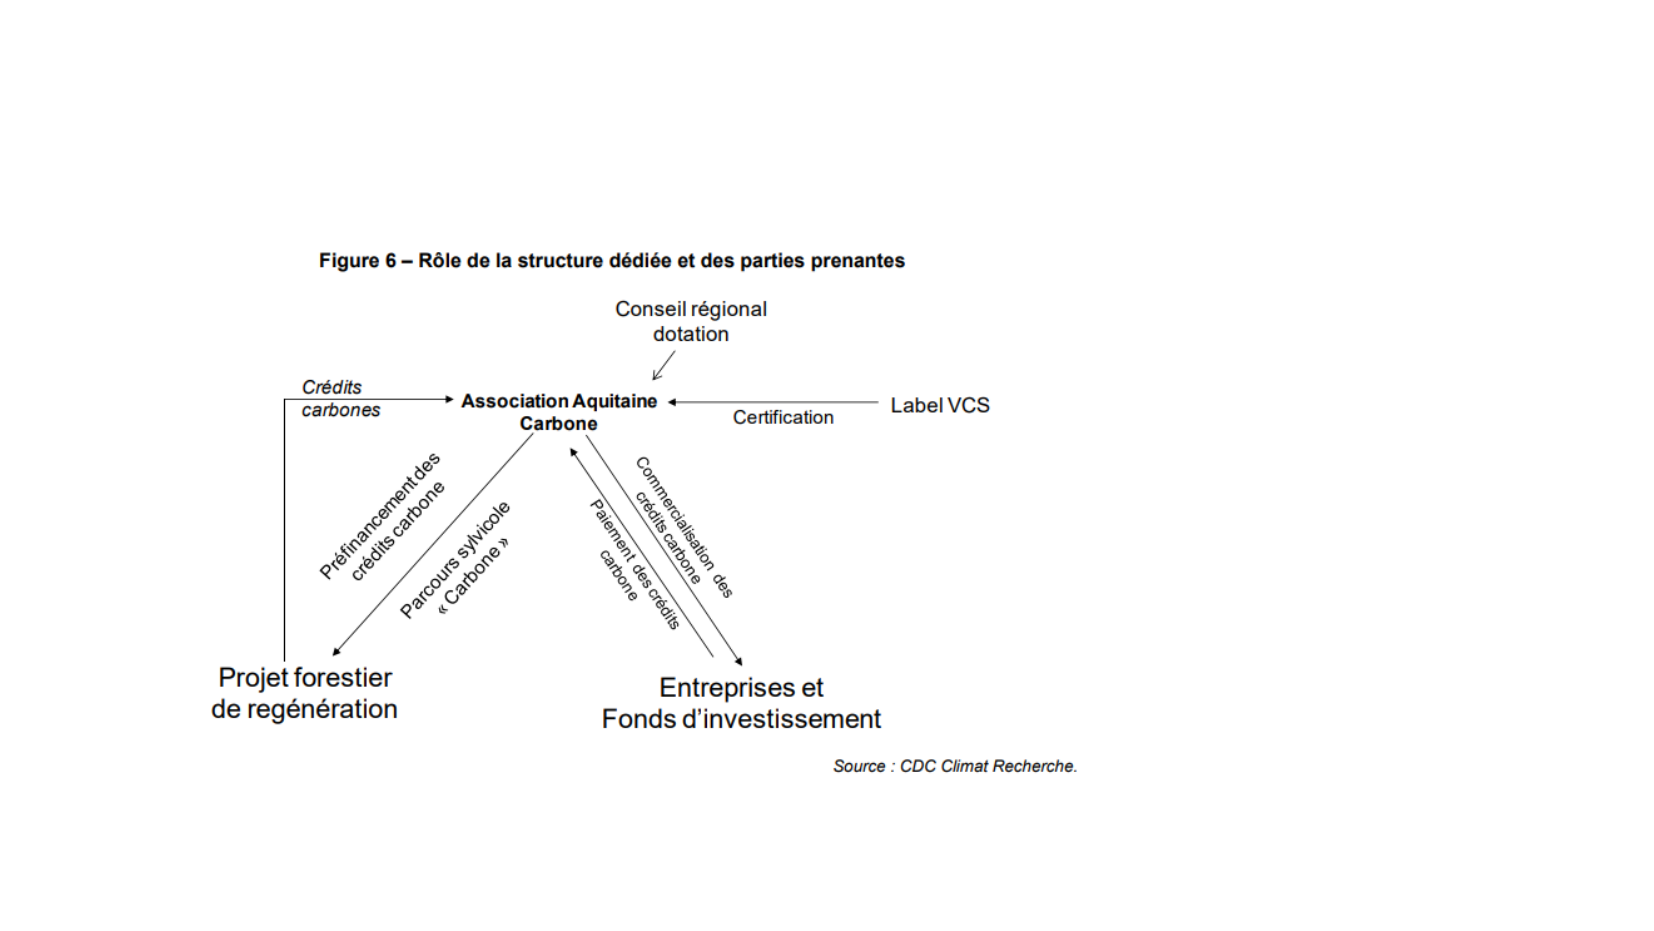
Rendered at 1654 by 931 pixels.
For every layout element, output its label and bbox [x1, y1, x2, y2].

picture [145, 236, 1123, 797]
